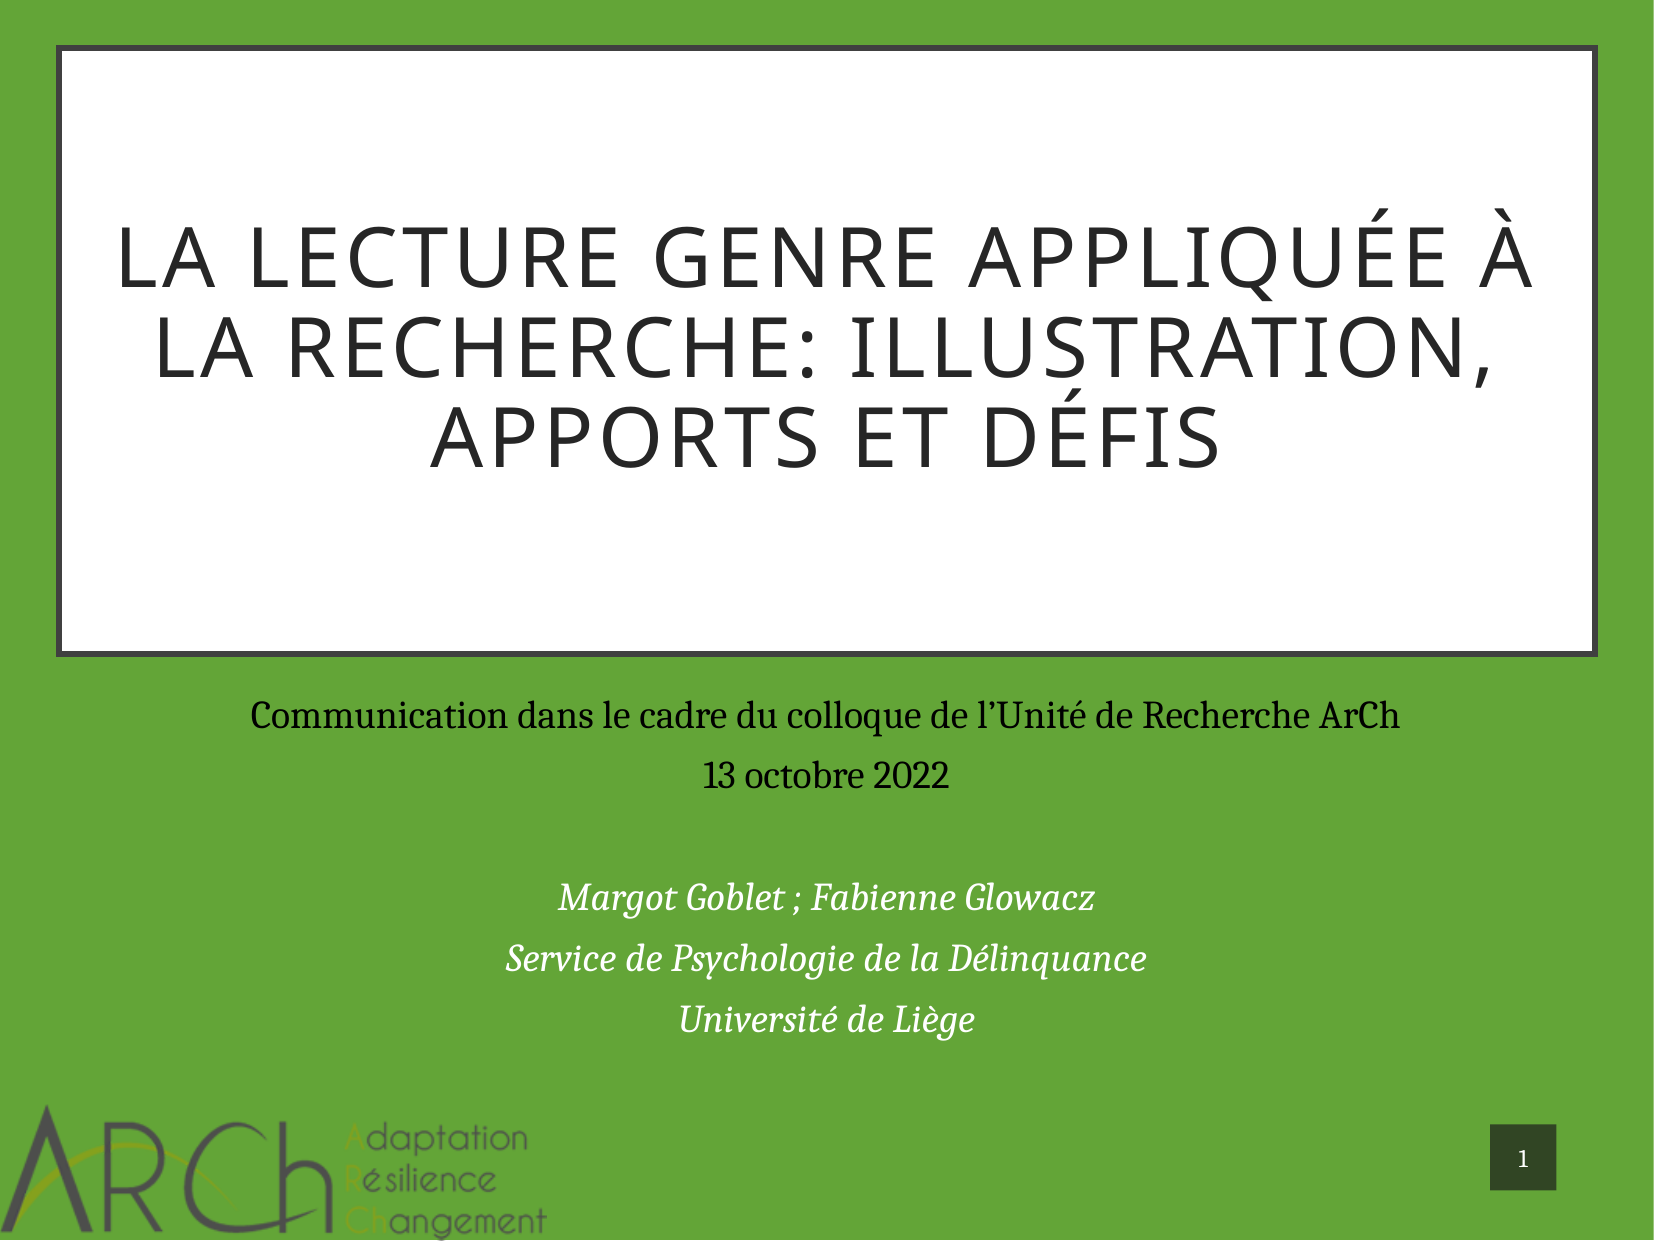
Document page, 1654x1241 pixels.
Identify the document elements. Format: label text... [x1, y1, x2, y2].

title La lecture genre appliquée à la recherche: Illustration, apports et défis [59, 47, 1595, 376]
text_box [59, 376, 1595, 803]
picture [0, 1104, 547, 1241]
subtitle Communication dans le cadre du colloque de l’Unité de Recherche ArCh 13 octobre 2022 Margot Goblet ; Fabienne Glowacz Service de Psychologie de la Délinquance Université de Liège [169, 803, 1485, 1058]
text_box [1490, 1124, 1557, 1191]
